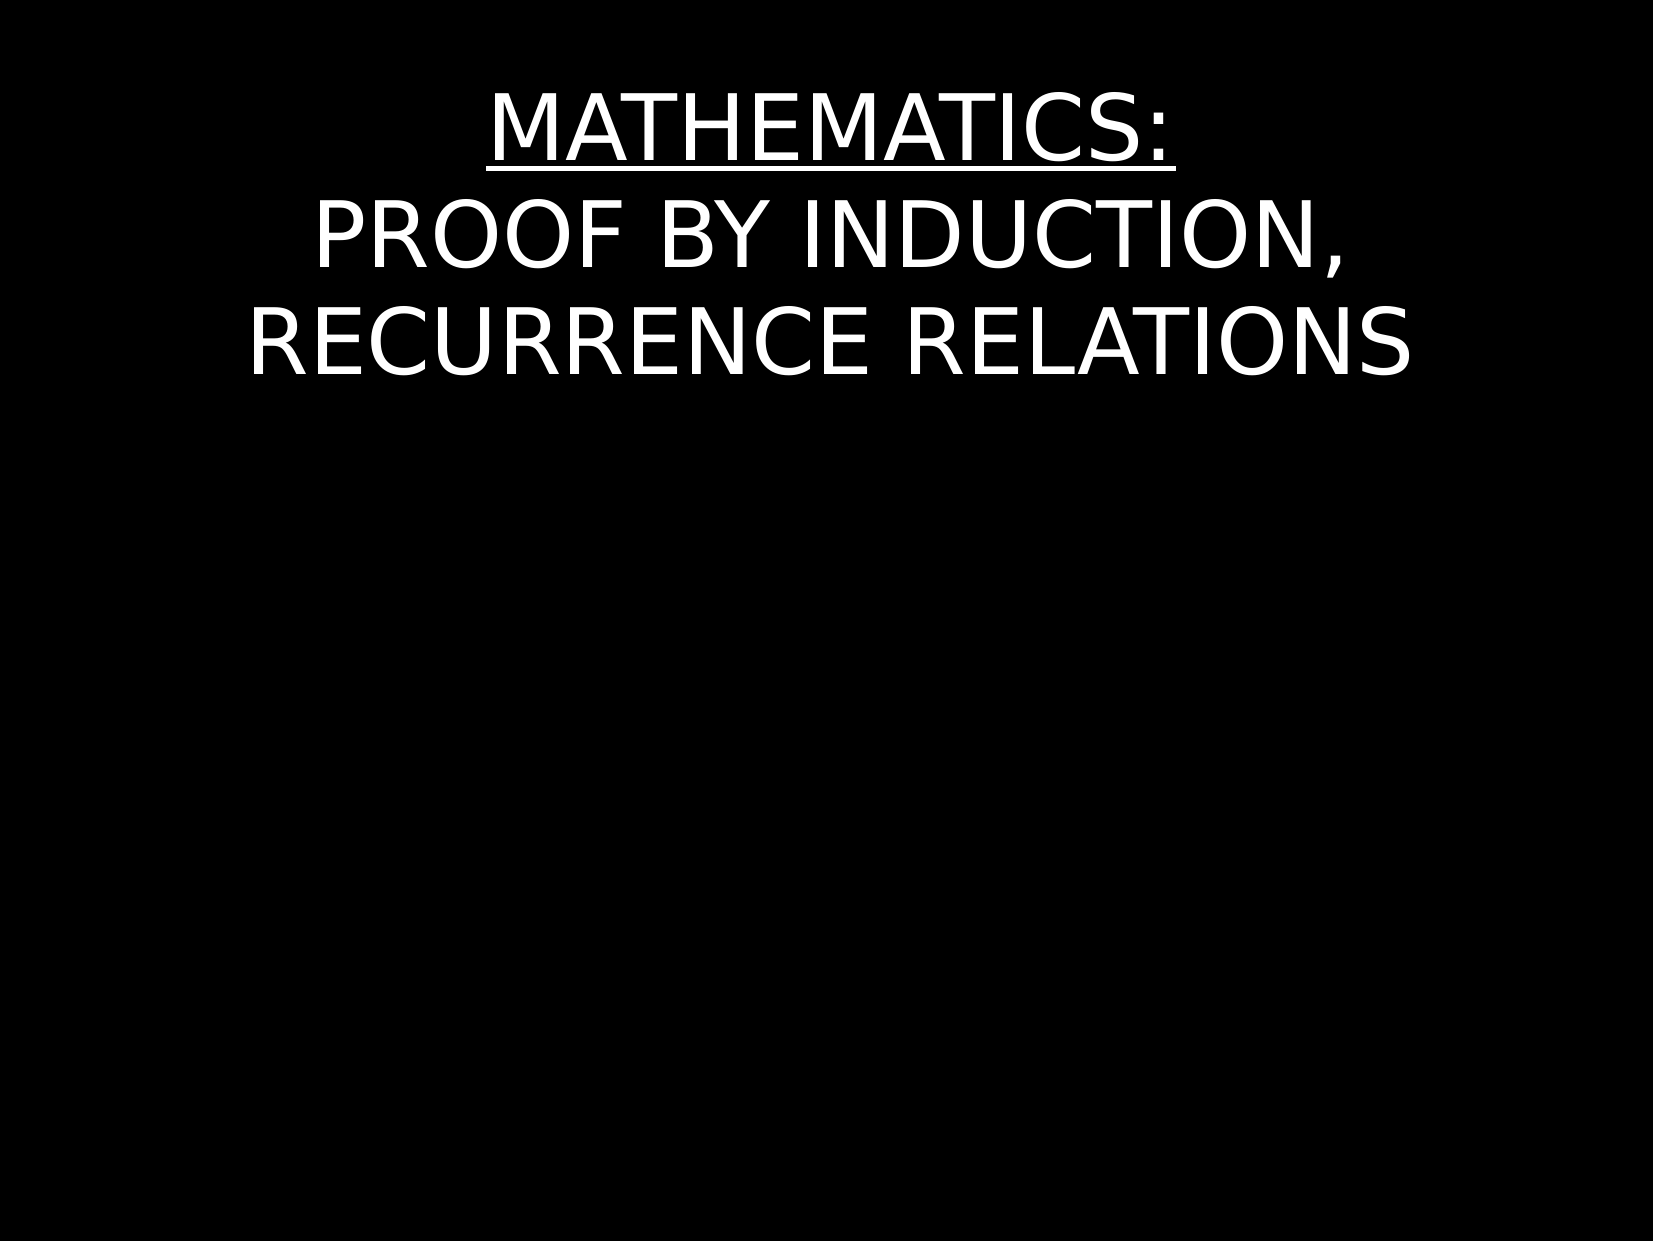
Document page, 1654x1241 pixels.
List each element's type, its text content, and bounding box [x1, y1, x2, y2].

title MATHEMATICS: PROOF BY INDUCTION, RECURRENCE RELATIONS [87, 75, 1576, 397]
